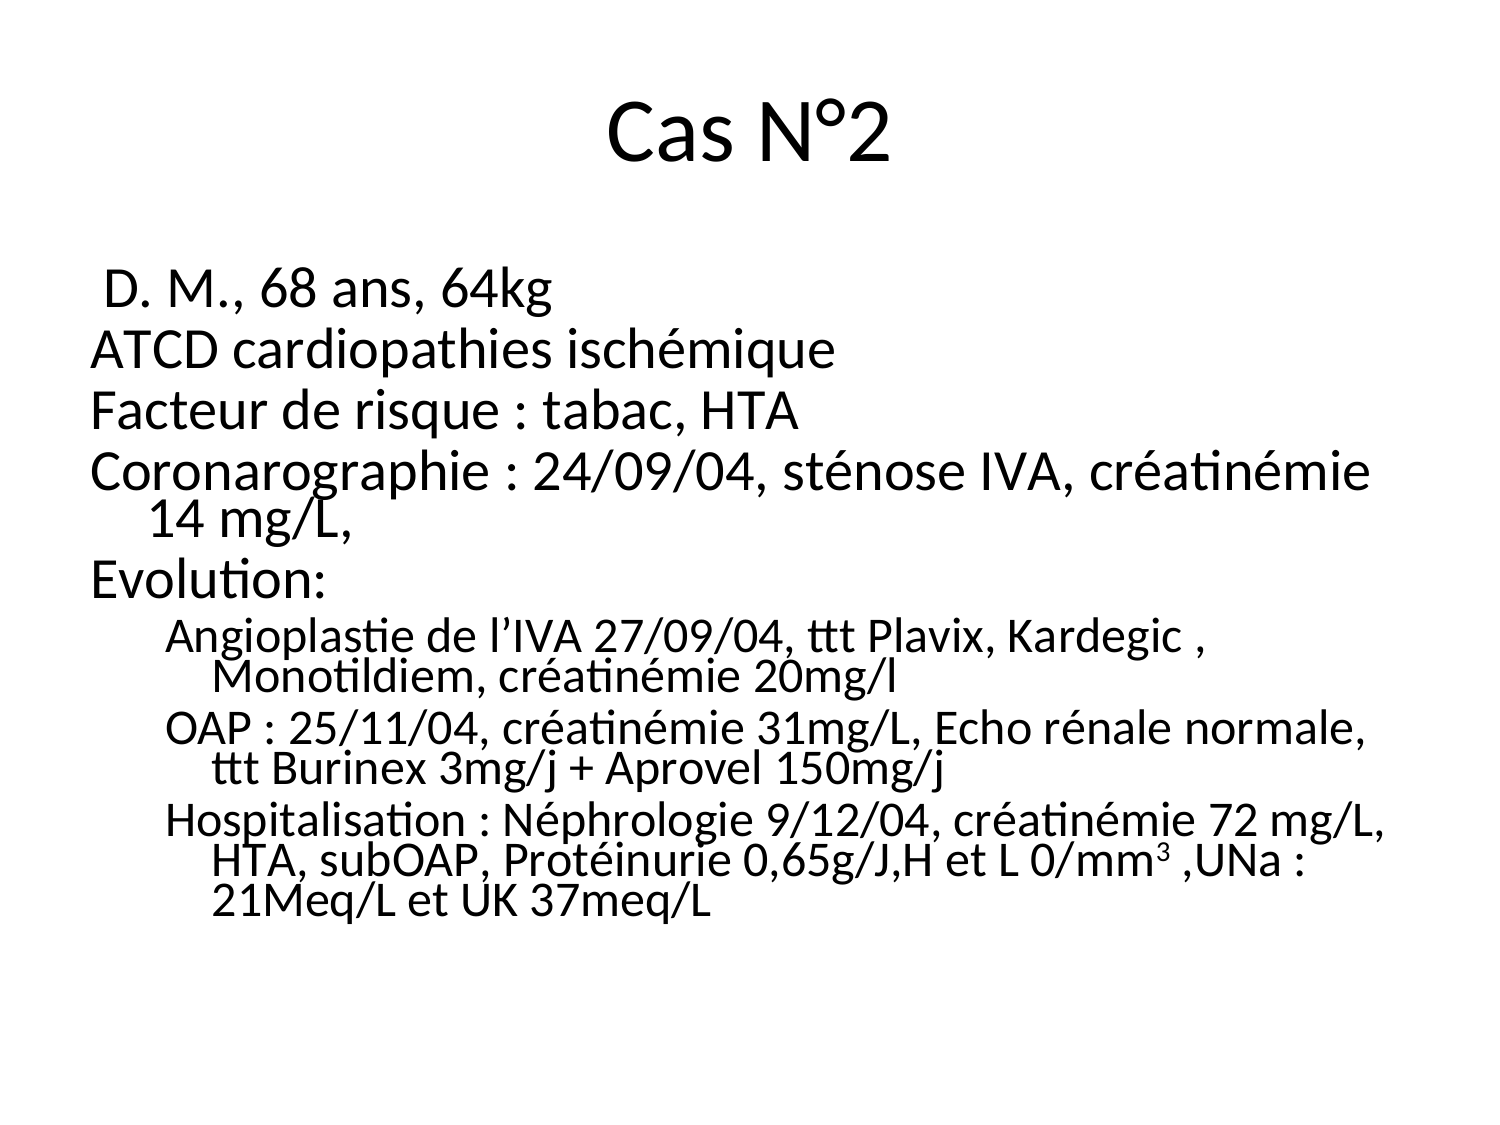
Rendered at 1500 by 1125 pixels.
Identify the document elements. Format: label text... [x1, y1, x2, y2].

title Cas N°2 [75, 45, 1426, 233]
list D. M., 68 ans, 64kg ATCD cardiopathies ischémique Facteur de risque : tabac, HTA Coronarographie : 24/09/04, sténose IVA, créatinémie 14 mg/L, Evolution: Angioplastie de l’IVA 27/09/04, ttt Plavix, Kardegic , Monotildiem, créatinémie 20mg/l OAP : 25/11/04, créatinémie 31mg/L, Echo rénale normale, ttt Burinex 3mg/j + Aprovel 150mg/j Hospitalisation : Néphrologie 9/12/04, créatinémie 72 mg/L, HTA, subOAP, Protéinurie 0,65g/J,H et L 0/mm3 ,UNa : 21Meq/L et UK 37meq/L [75, 262, 1436, 1106]
